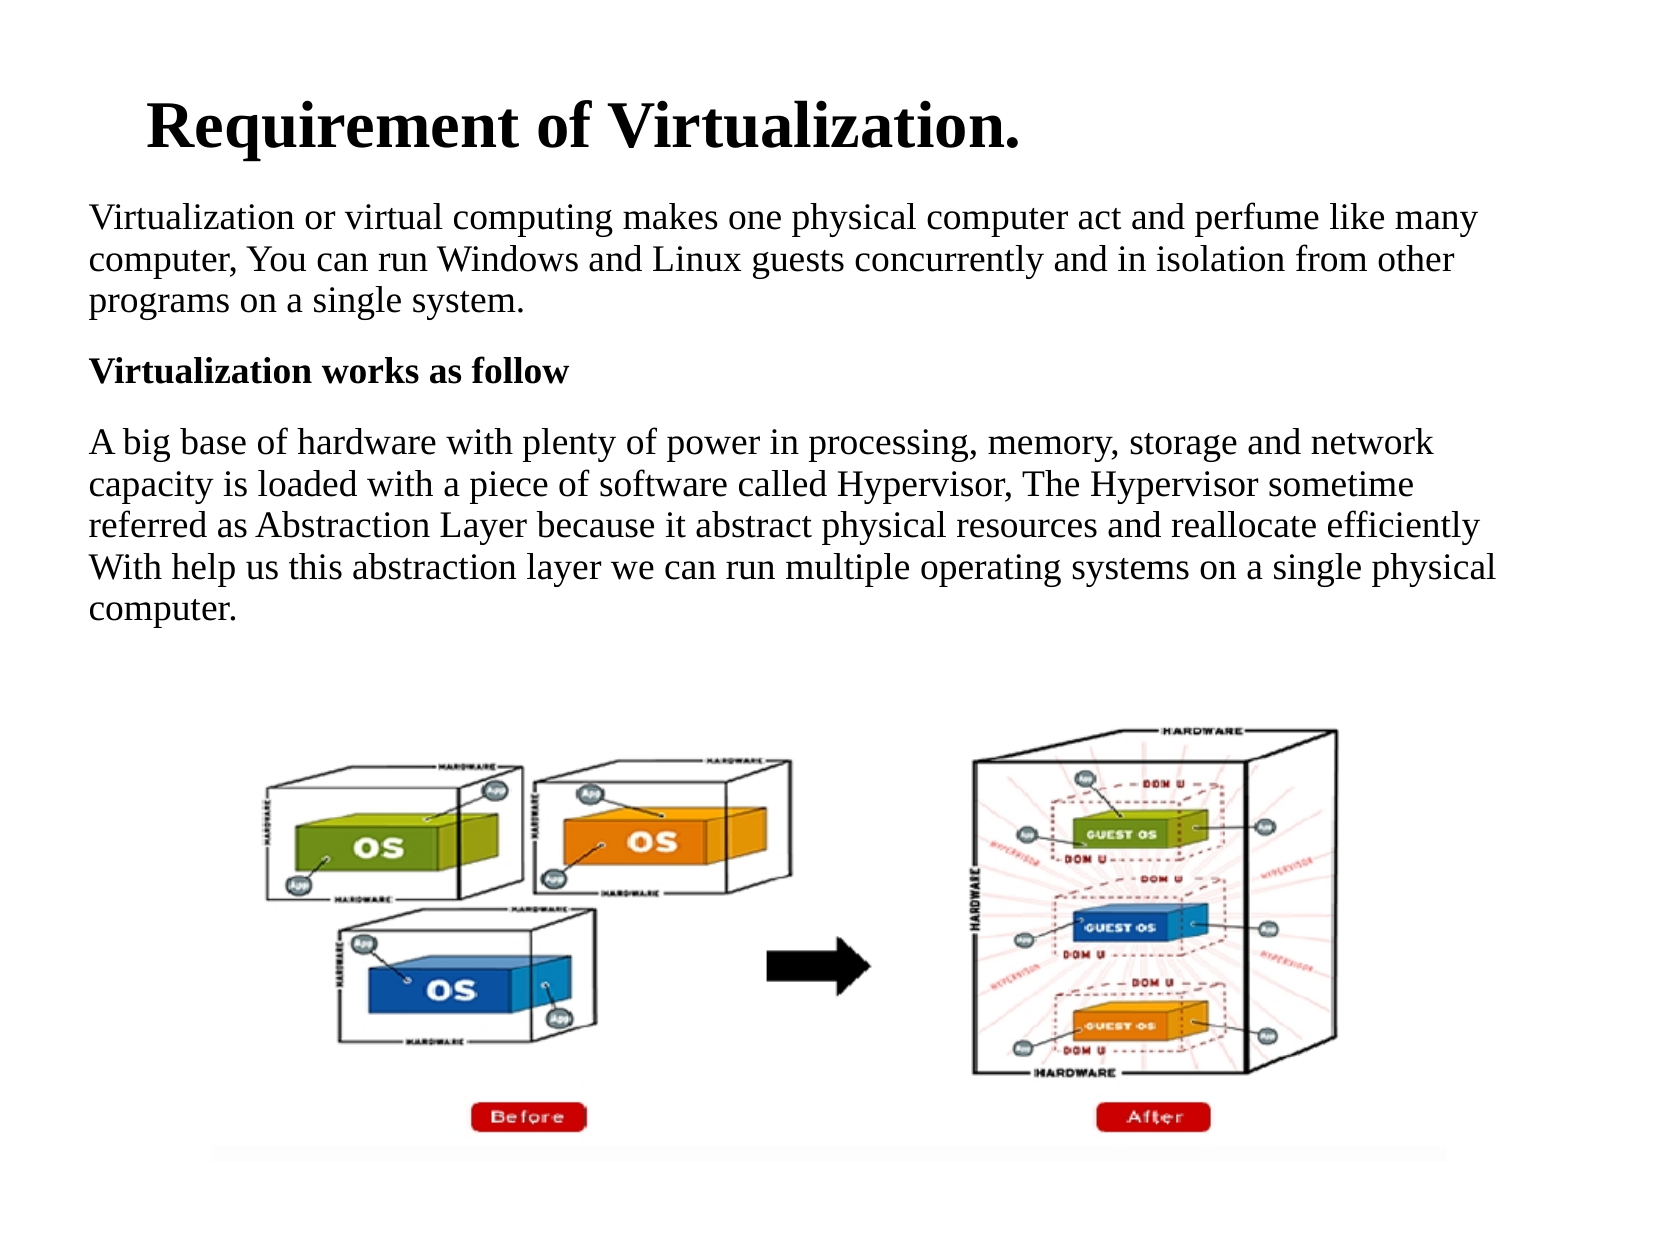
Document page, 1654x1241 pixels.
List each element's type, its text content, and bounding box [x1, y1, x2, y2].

list Virtualization or virtual computing makes one physical computer act and perfume like many computer, You can run Windows and Linux guests concurrently and in isolation from other programs on a single system. Virtualization works as follow A big base of hardware with plenty of power in processing, memory, storage and network capacity is loaded with a piece of software called Hypervisor, The Hypervisor sometime referred as Abstraction Layer because it abstract physical resources and reallocate efficiently With help us this abstraction layer we can run multiple operating systems on a single physical computer. [17, 196, 1506, 916]
picture [212, 708, 1447, 1162]
title Requirement of Virtualization. [76, 58, 1093, 196]
